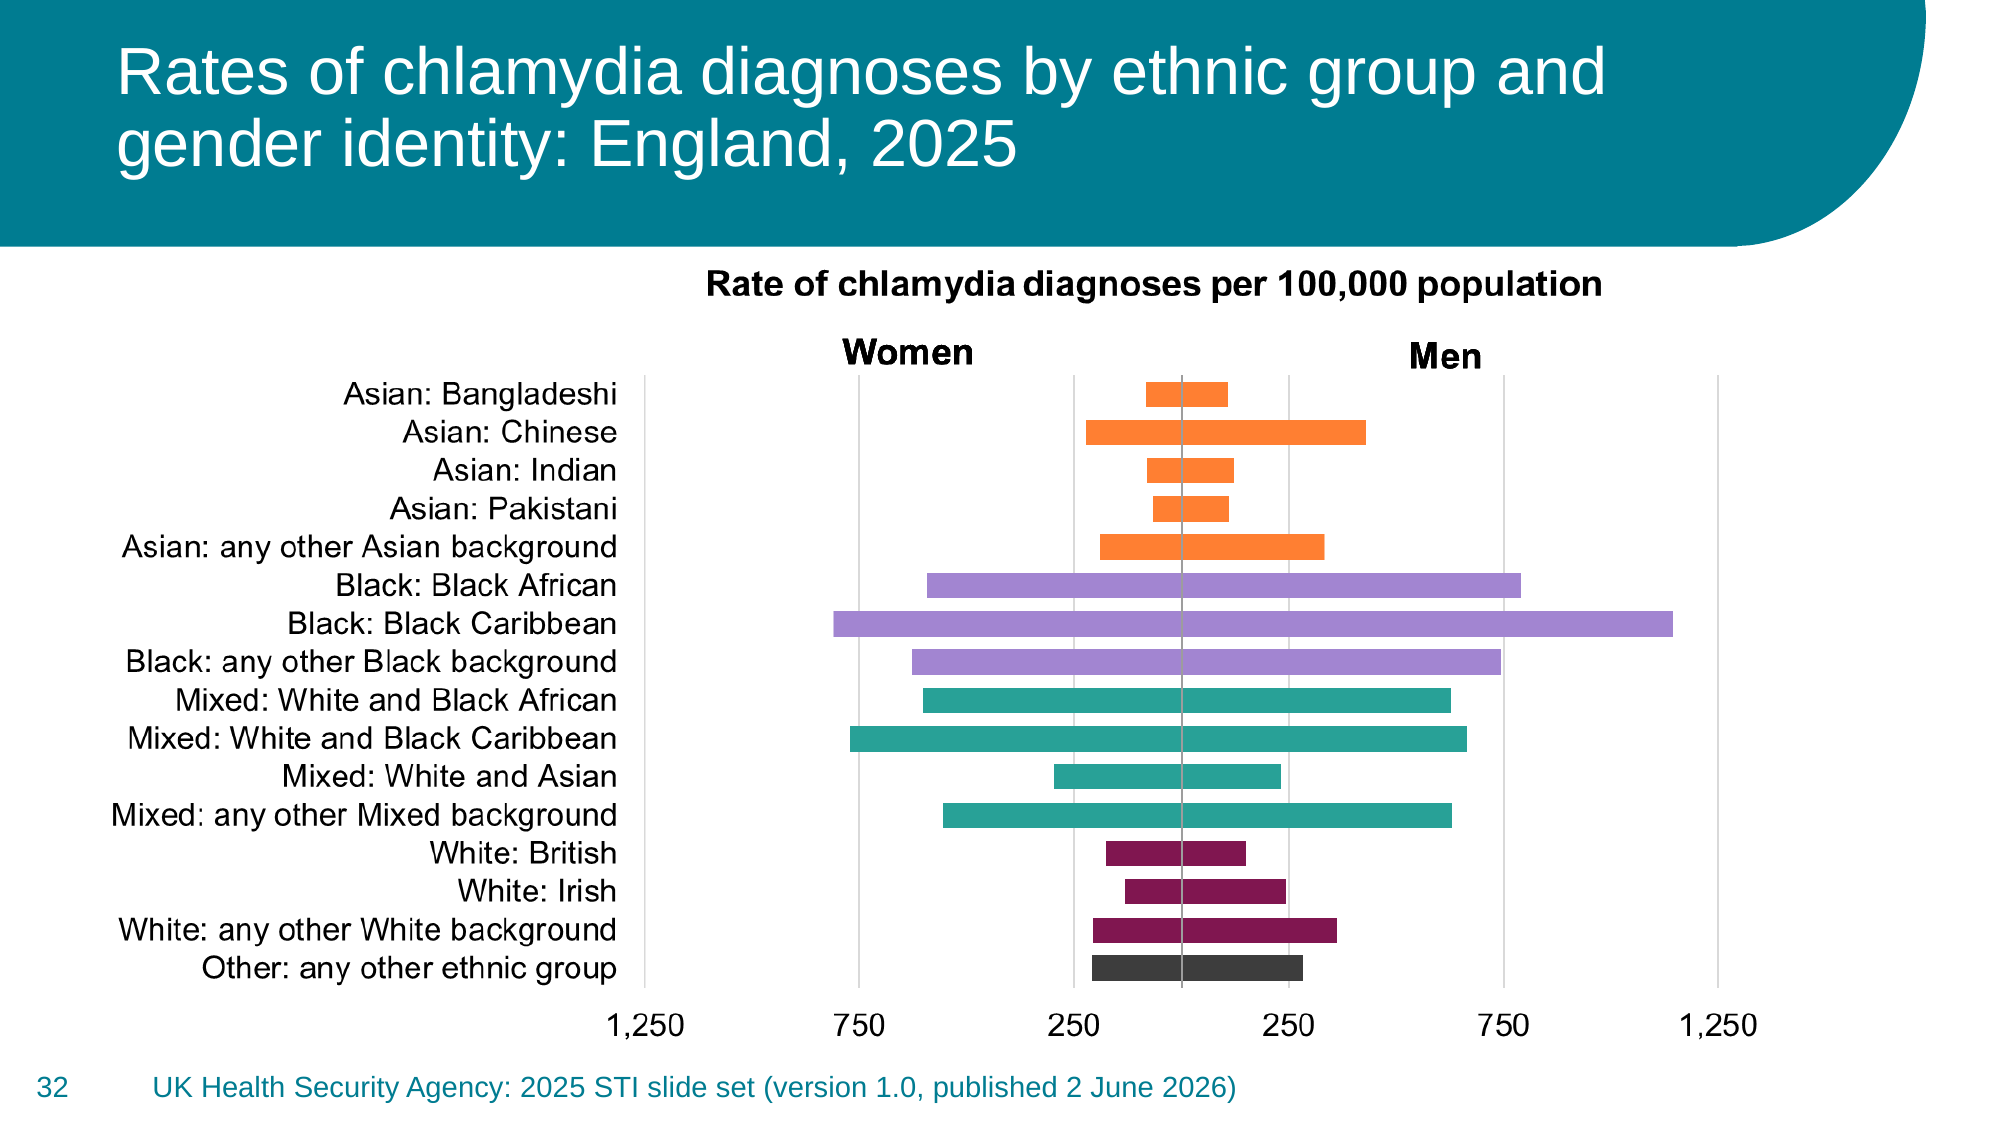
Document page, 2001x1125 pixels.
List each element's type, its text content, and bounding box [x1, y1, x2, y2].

text_box UK Health Security Agency: 2025 STI slide set (version 1.0, published 2 June 2026) [137, 1056, 1780, 1116]
picture [107, 249, 1770, 1062]
title Rates of chlamydia diagnoses by ethnic group and gender identity: England, 2025 [101, 29, 1747, 189]
text_box [21, 1056, 120, 1117]
